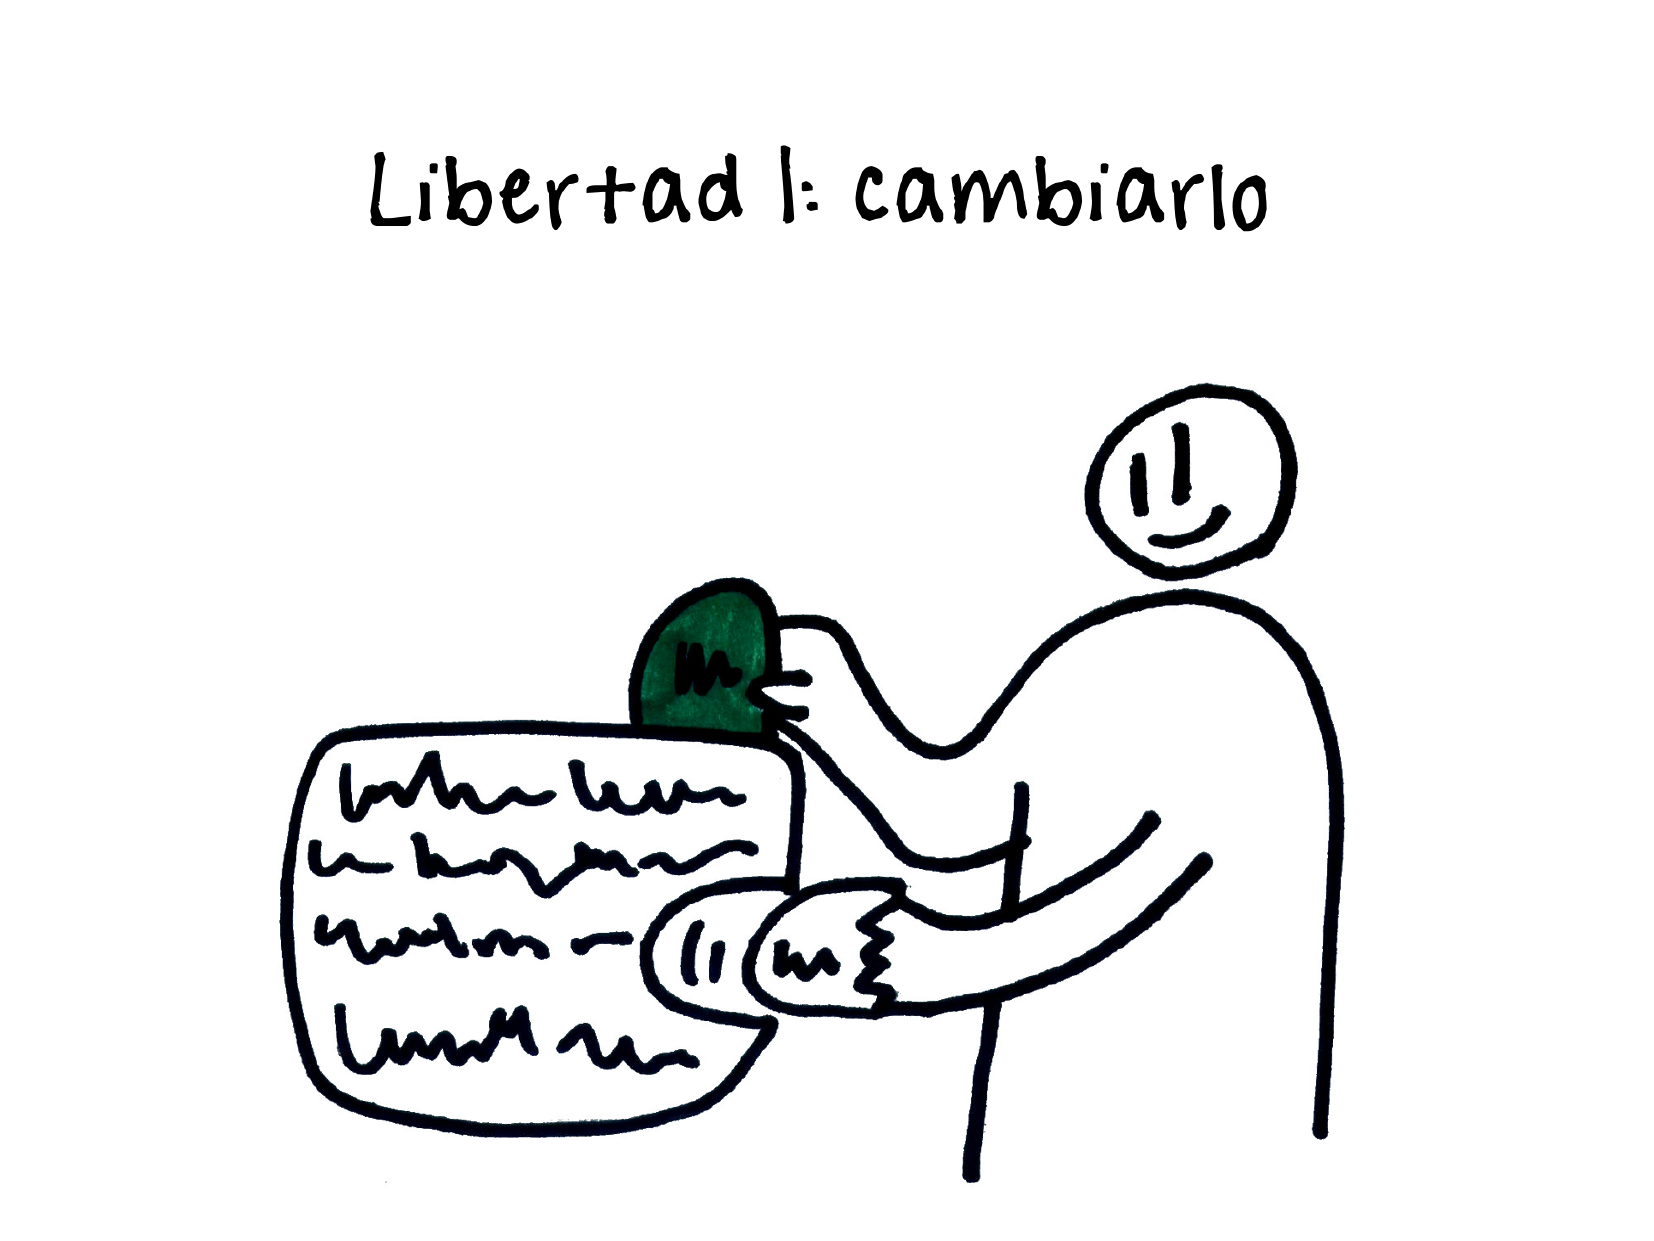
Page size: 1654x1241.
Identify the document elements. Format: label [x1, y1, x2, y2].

picture [94, 47, 1569, 1219]
